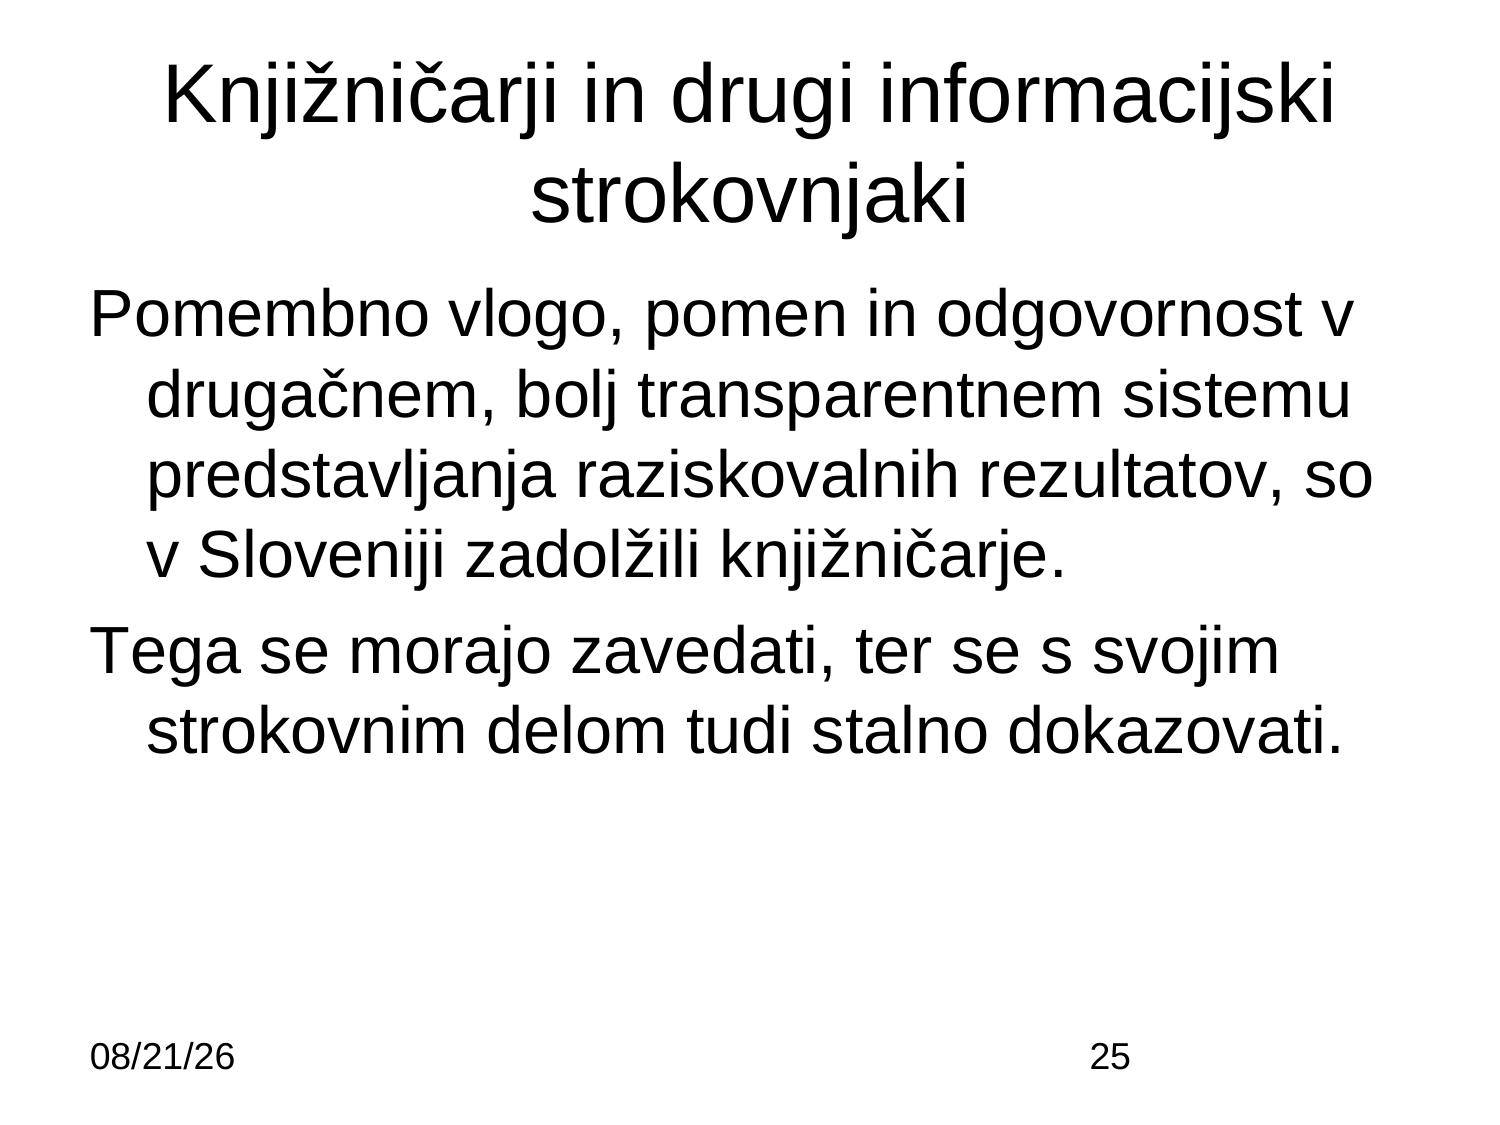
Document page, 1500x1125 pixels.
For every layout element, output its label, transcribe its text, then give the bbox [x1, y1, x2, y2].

list Pomembno vlogo, pomen in odgovornost v drugačnem, bolj transparentnem sistemu predstavljanja raziskovalnih rezultatov, so v Sloveniji zadolžili knjižničarje. Tega se morajo zavedati, ter se s svojim strokovnim delom tudi stalno dokazovati. [75, 262, 1426, 1006]
title Knjižničarji in drugi informacijski strokovnjaki [75, 31, 1426, 247]
